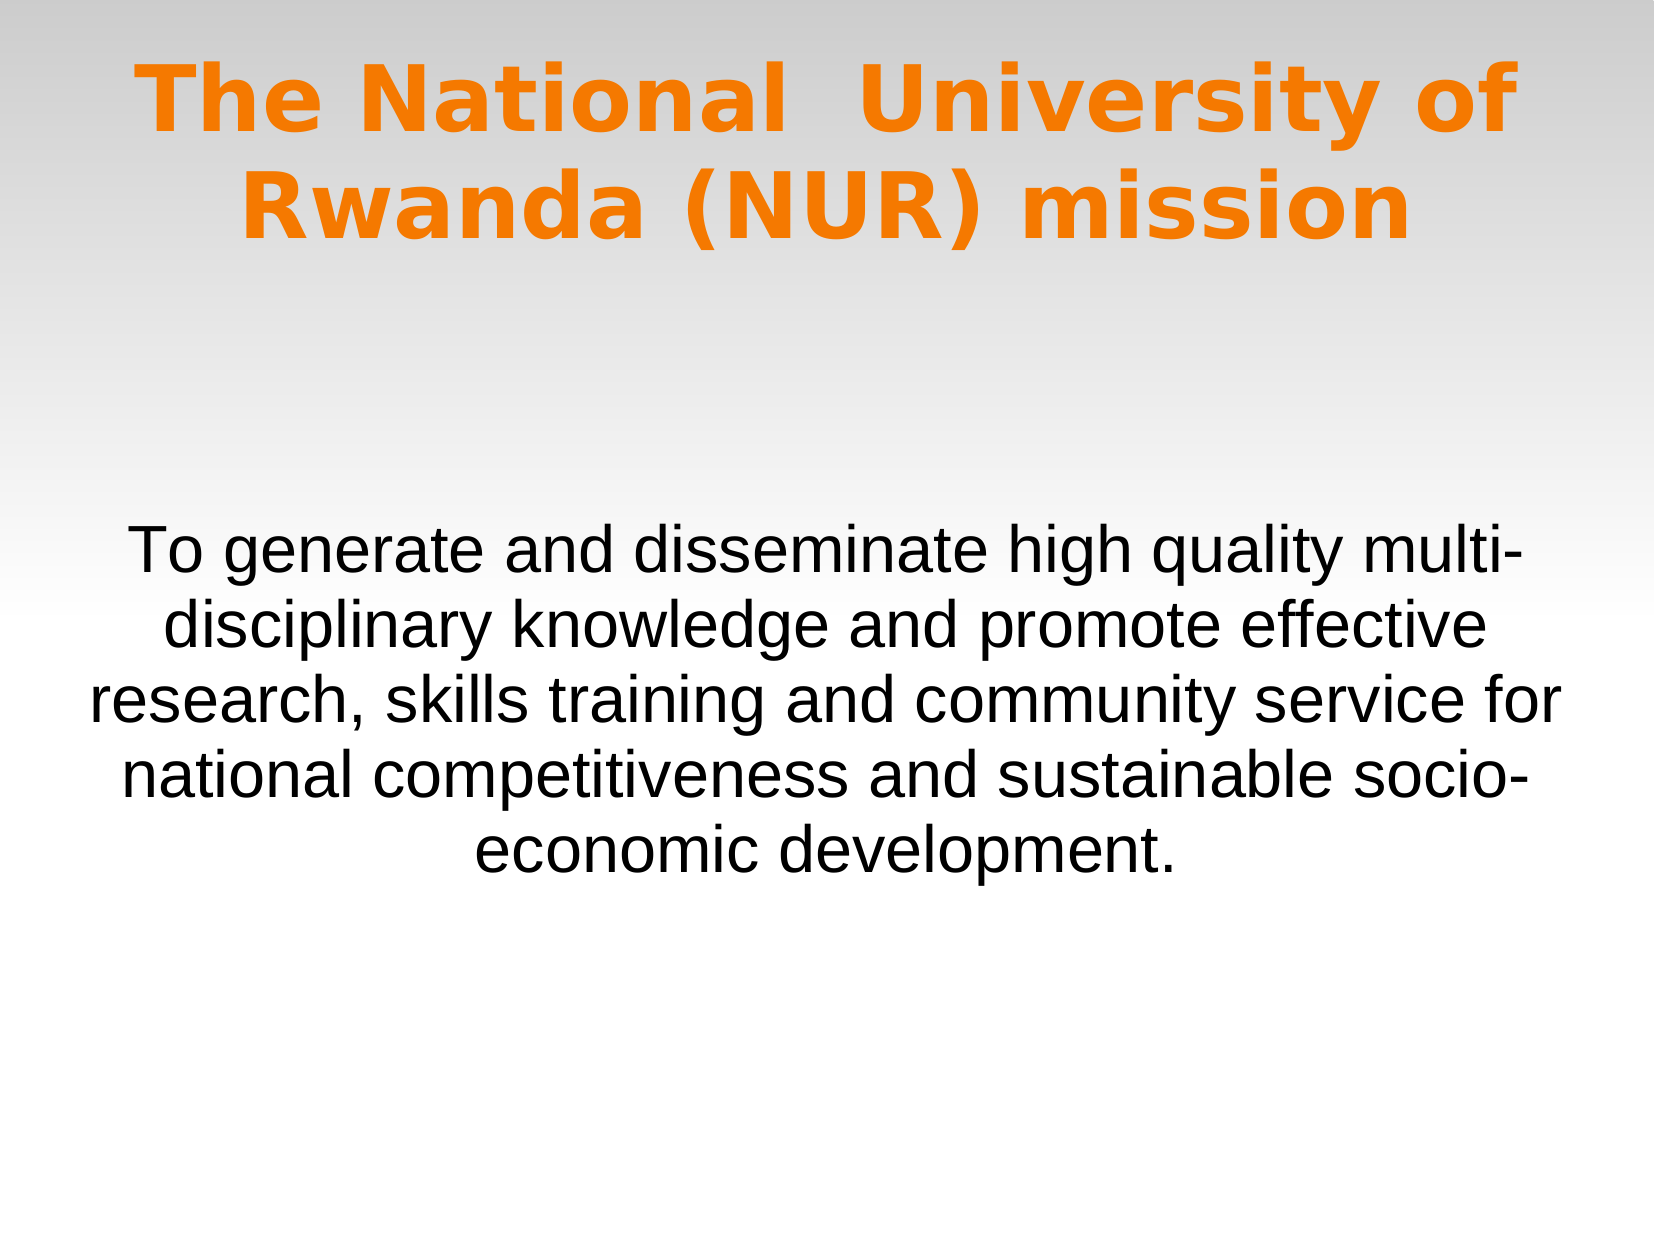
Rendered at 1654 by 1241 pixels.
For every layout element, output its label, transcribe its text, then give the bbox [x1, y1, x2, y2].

title The National University of Rwanda (NUR) mission [82, 45, 1571, 261]
subtitle To generate and disseminate high quality multi-disciplinary knowledge and promote effective research, skills training and community service for national competitiveness and sustainable socio-economic development. [82, 297, 1571, 1102]
